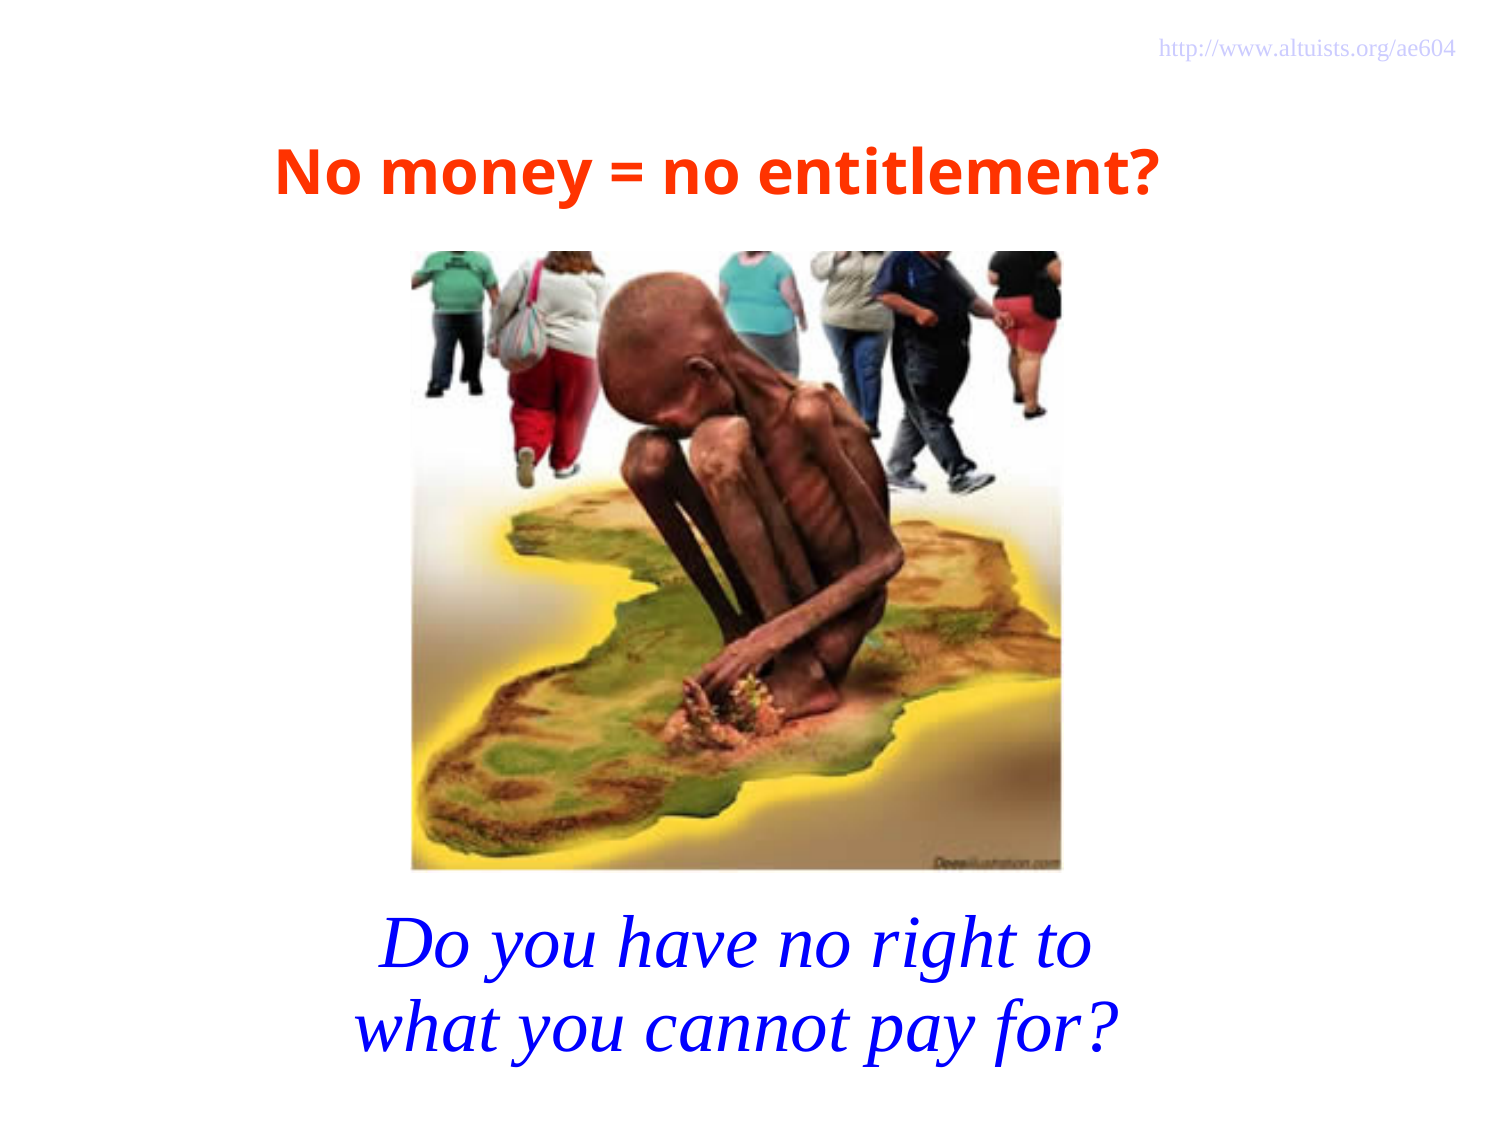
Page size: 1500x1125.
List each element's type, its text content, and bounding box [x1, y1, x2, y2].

text_box Do you have no right to what you cannot pay for? [301, 893, 1172, 1077]
text_box http://www.altuists.org/ae604 [753, 26, 1471, 79]
picture [410, 251, 1064, 873]
text_box No money = no entitlement? [259, 122, 1215, 230]
